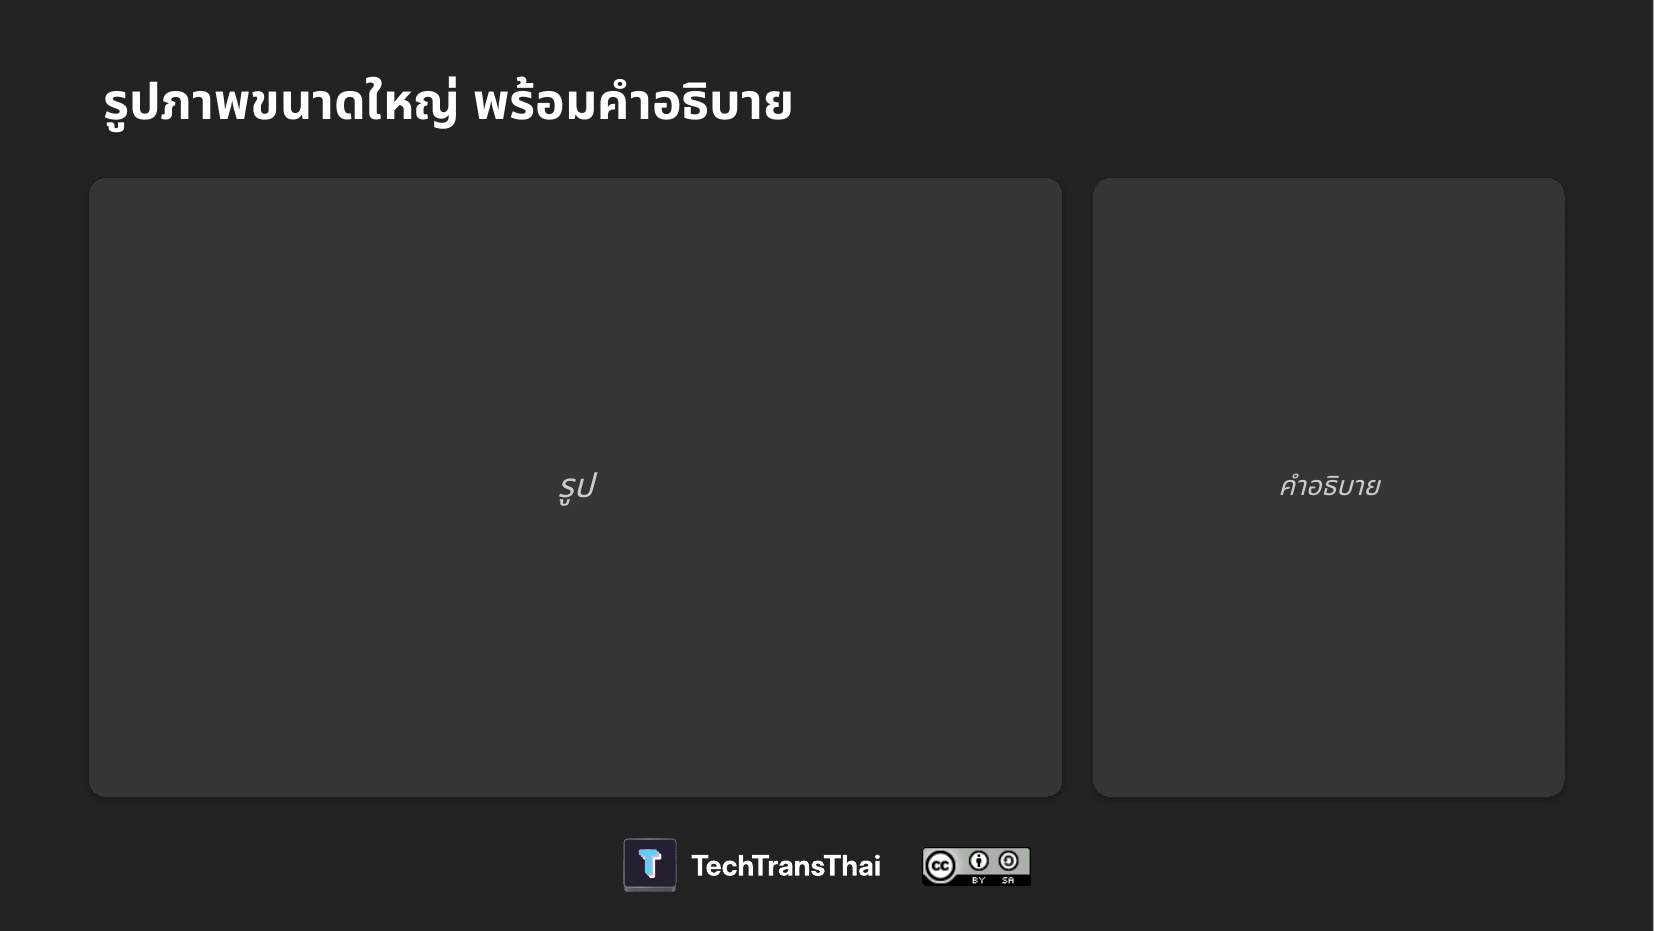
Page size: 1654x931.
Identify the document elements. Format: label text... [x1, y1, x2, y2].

text_box คำอธิบาย [1092, 177, 1566, 798]
text_box รูปภาพขนาดใหญ่ พร้อมคำอธิบาย [88, 59, 1565, 178]
picture [0, 0, 1654, 931]
text_box รูป [88, 177, 1063, 798]
